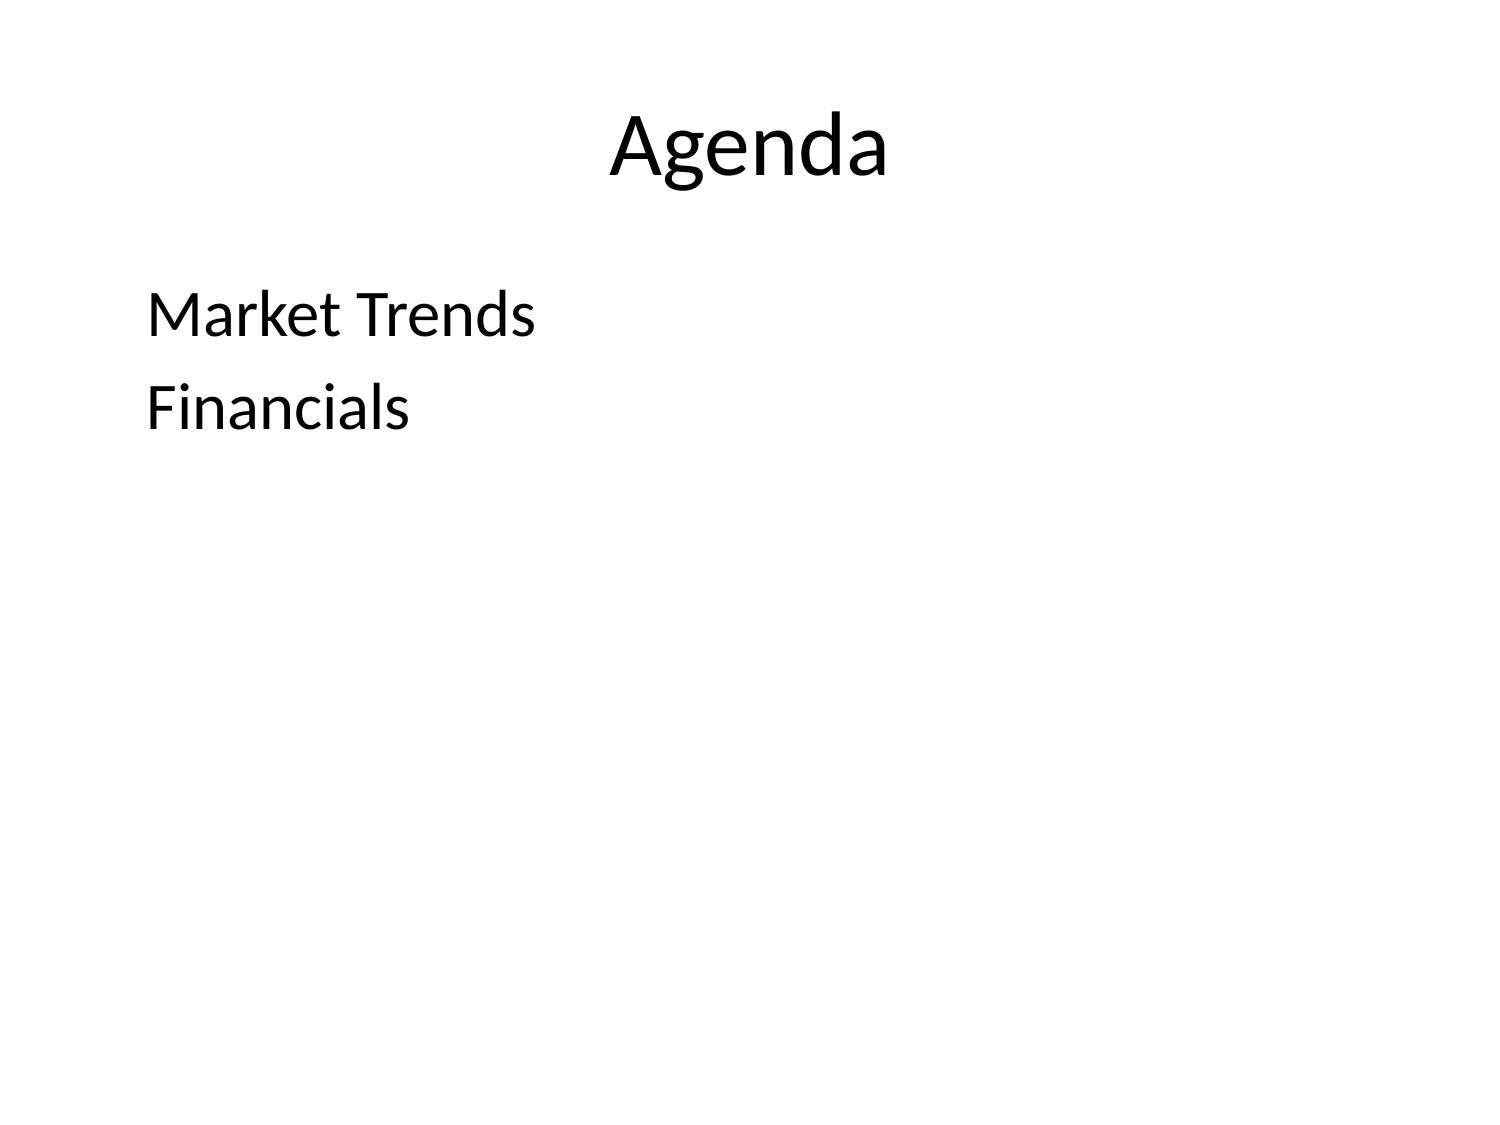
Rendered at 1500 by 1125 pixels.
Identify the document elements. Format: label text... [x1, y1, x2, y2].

title Agenda [75, 45, 1425, 233]
list Market Trends Financials [75, 262, 1425, 1005]
